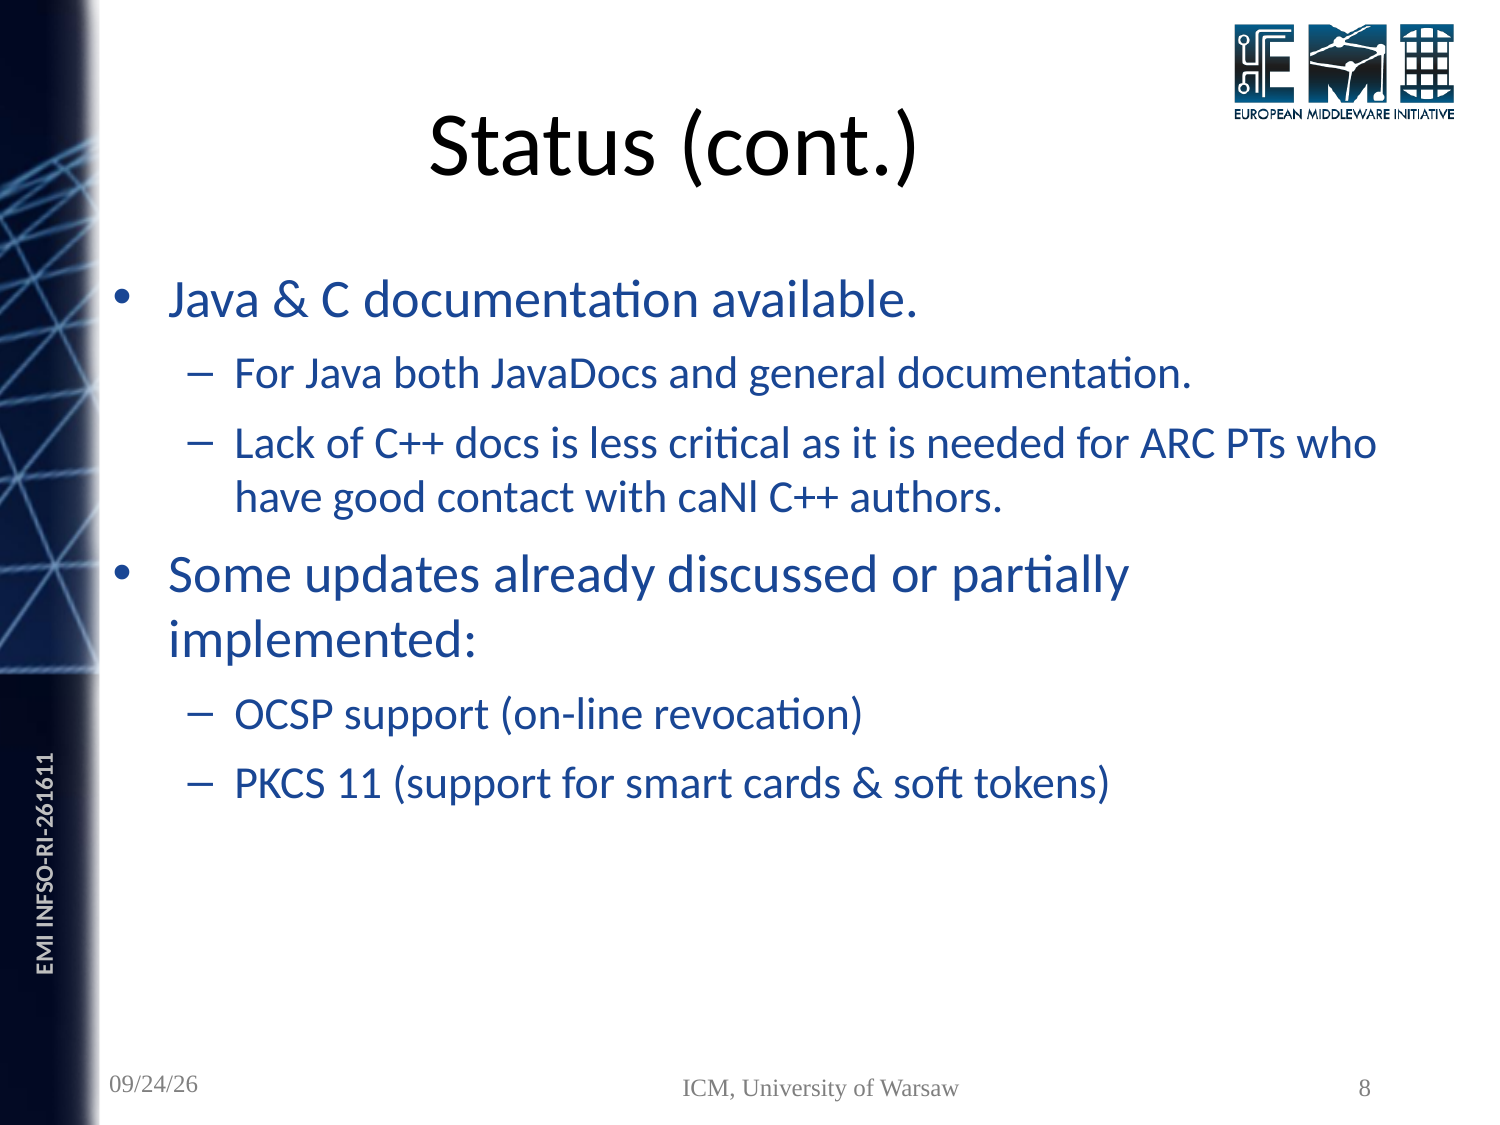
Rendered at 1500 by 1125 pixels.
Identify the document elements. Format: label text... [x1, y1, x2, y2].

list Java & C documentation available. For Java both JavaDocs and general documentation. Lack of C++ docs is less critical as it is needed for ARC PTs who have good contact with caNl C++ authors. Some updates already discussed or partially implemented: OCSP support (on-line revocation) PKCS 11 (support for smart cards & soft tokens) [112, 263, 1425, 1006]
picture [1185, 8, 1500, 140]
picture [0, 0, 111, 1125]
title Status (cont.) [112, 44, 1238, 233]
